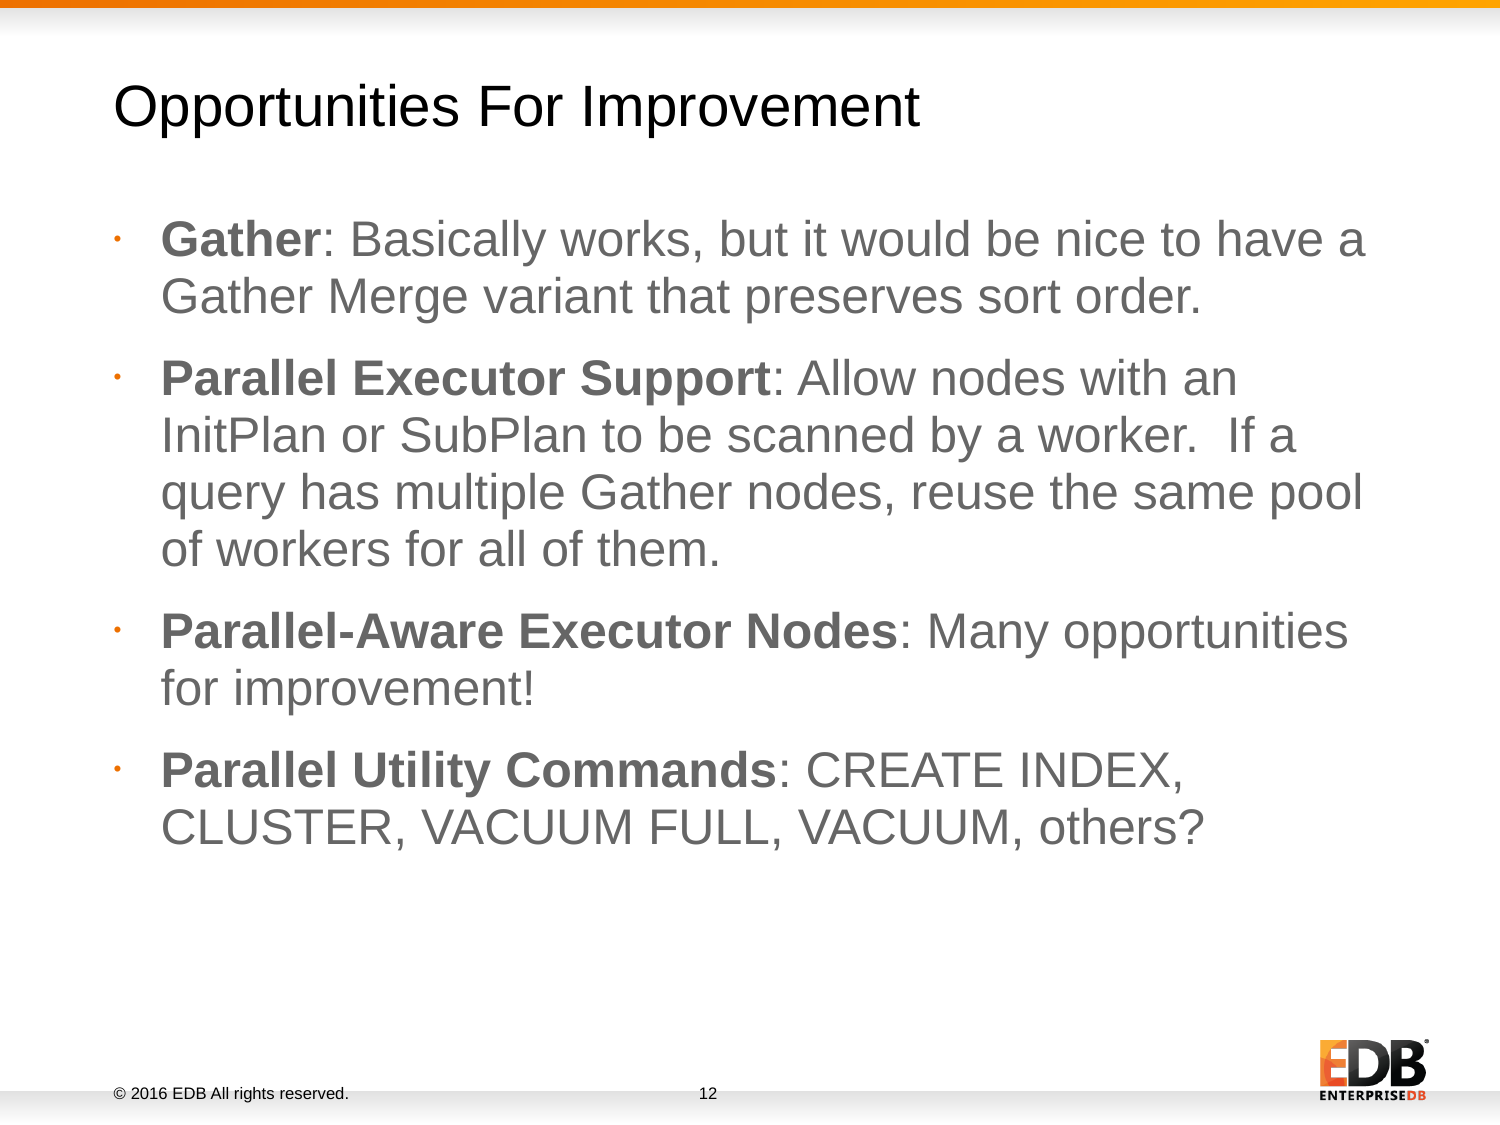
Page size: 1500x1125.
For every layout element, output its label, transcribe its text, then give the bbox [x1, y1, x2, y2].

title Opportunities For Improvement [98, 26, 1403, 188]
list Gather: Basically works, but it would be nice to have a Gather Merge variant that preserves sort order. Parallel Executor Support: Allow nodes with an InitPlan or SubPlan to be scanned by a worker. If a query has multiple Gather nodes, reuse the same pool of workers for all of them. Parallel-Aware Executor Nodes: Many opportunities for improvement! Parallel Utility Commands: CREATE INDEX, CLUSTER, VACUUM FULL, VACUUM, others? [98, 203, 1403, 925]
picture [1318, 1036, 1430, 1101]
